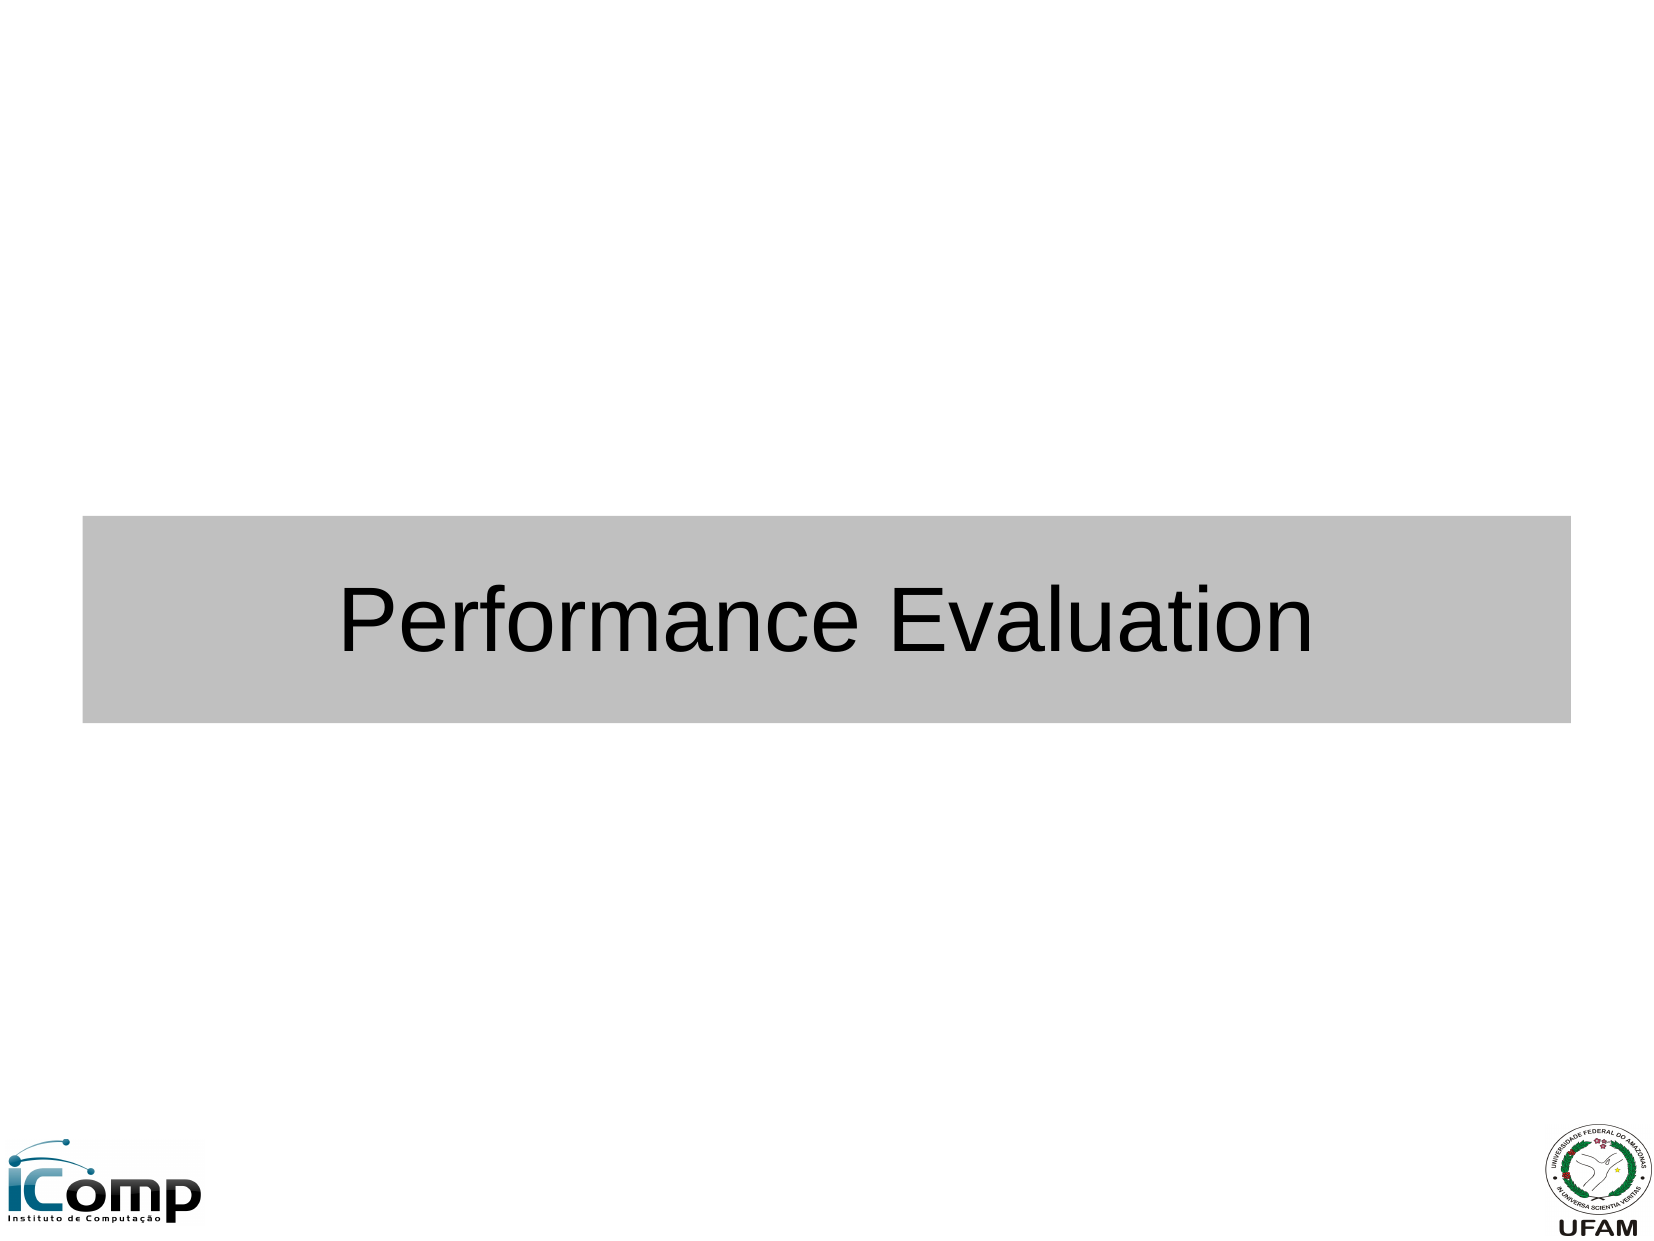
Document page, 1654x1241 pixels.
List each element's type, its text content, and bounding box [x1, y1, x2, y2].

picture [1545, 1124, 1652, 1236]
title Performance Evaluation [82, 515, 1571, 724]
picture [5, 1139, 205, 1226]
